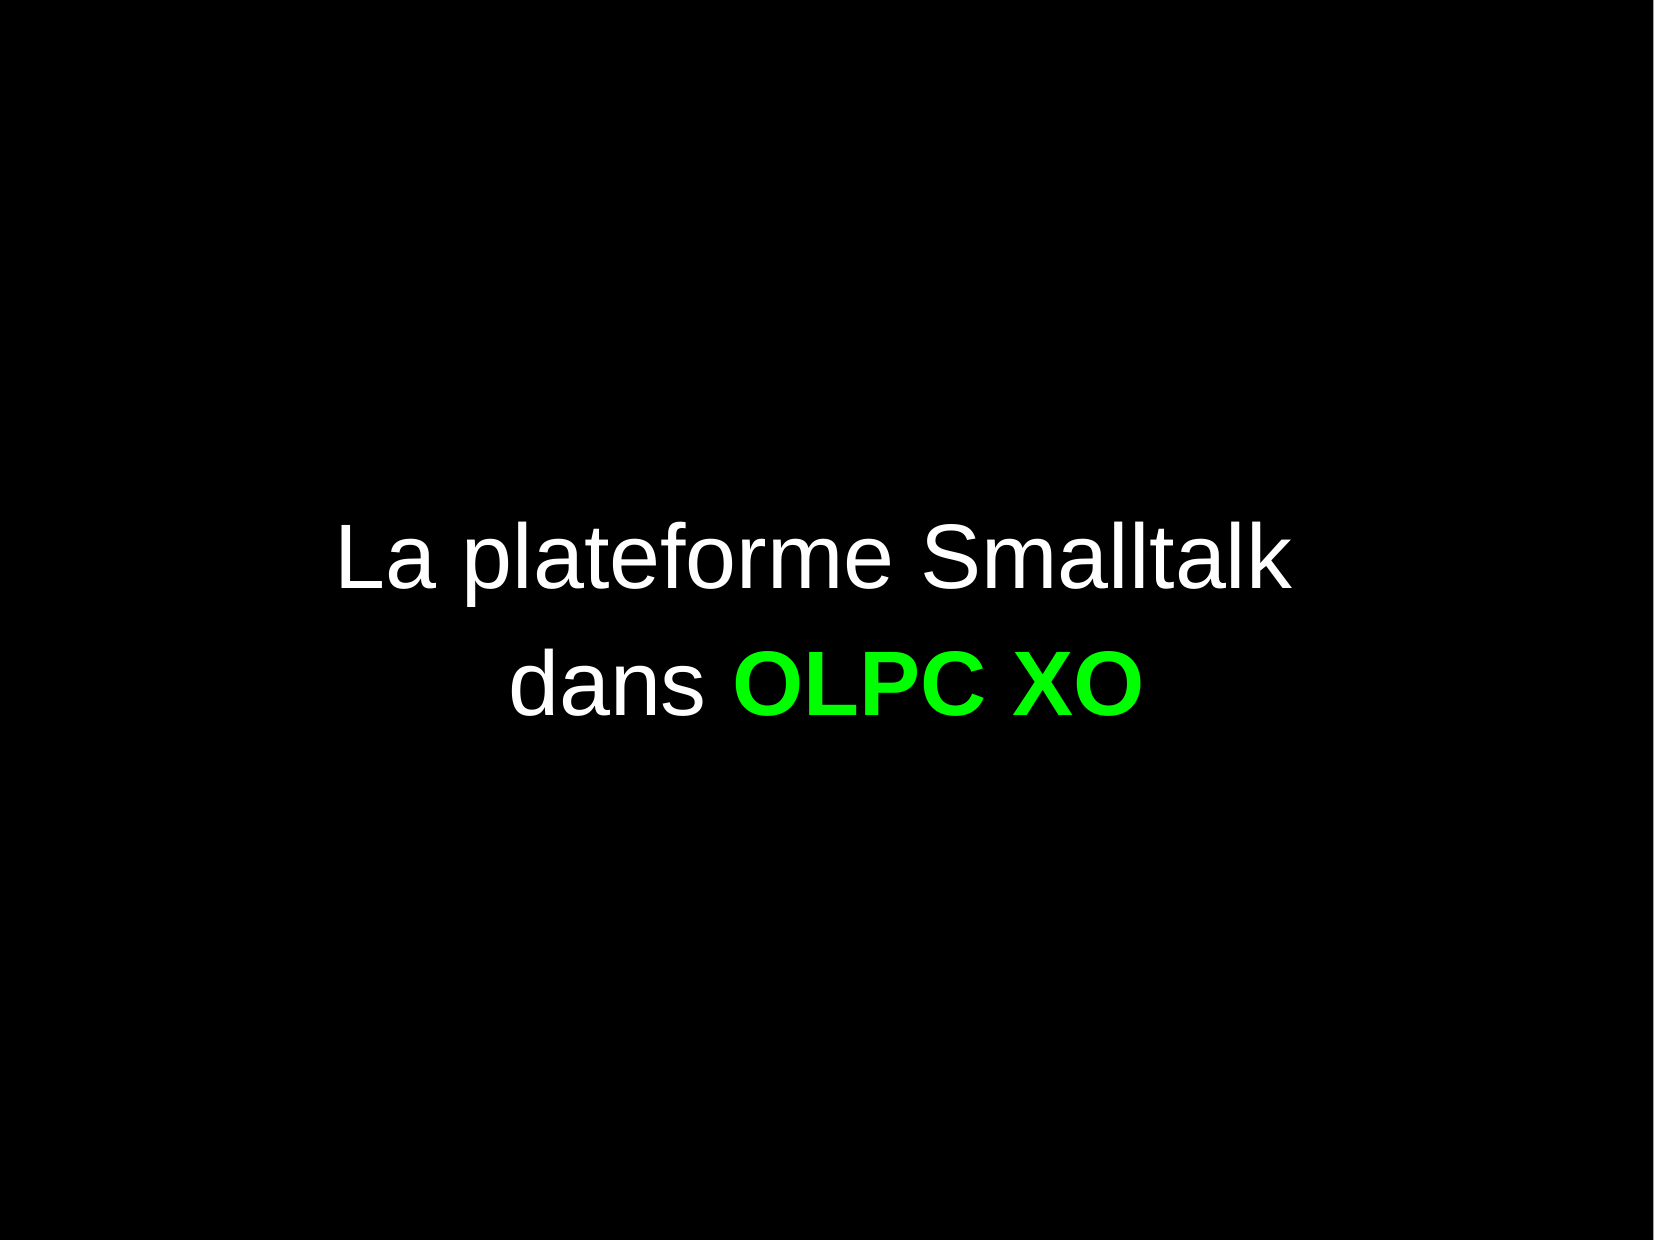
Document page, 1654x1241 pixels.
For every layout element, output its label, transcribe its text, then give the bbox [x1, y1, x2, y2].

text_box La plateforme Smalltalk dans OLPC XO [59, 497, 1595, 743]
